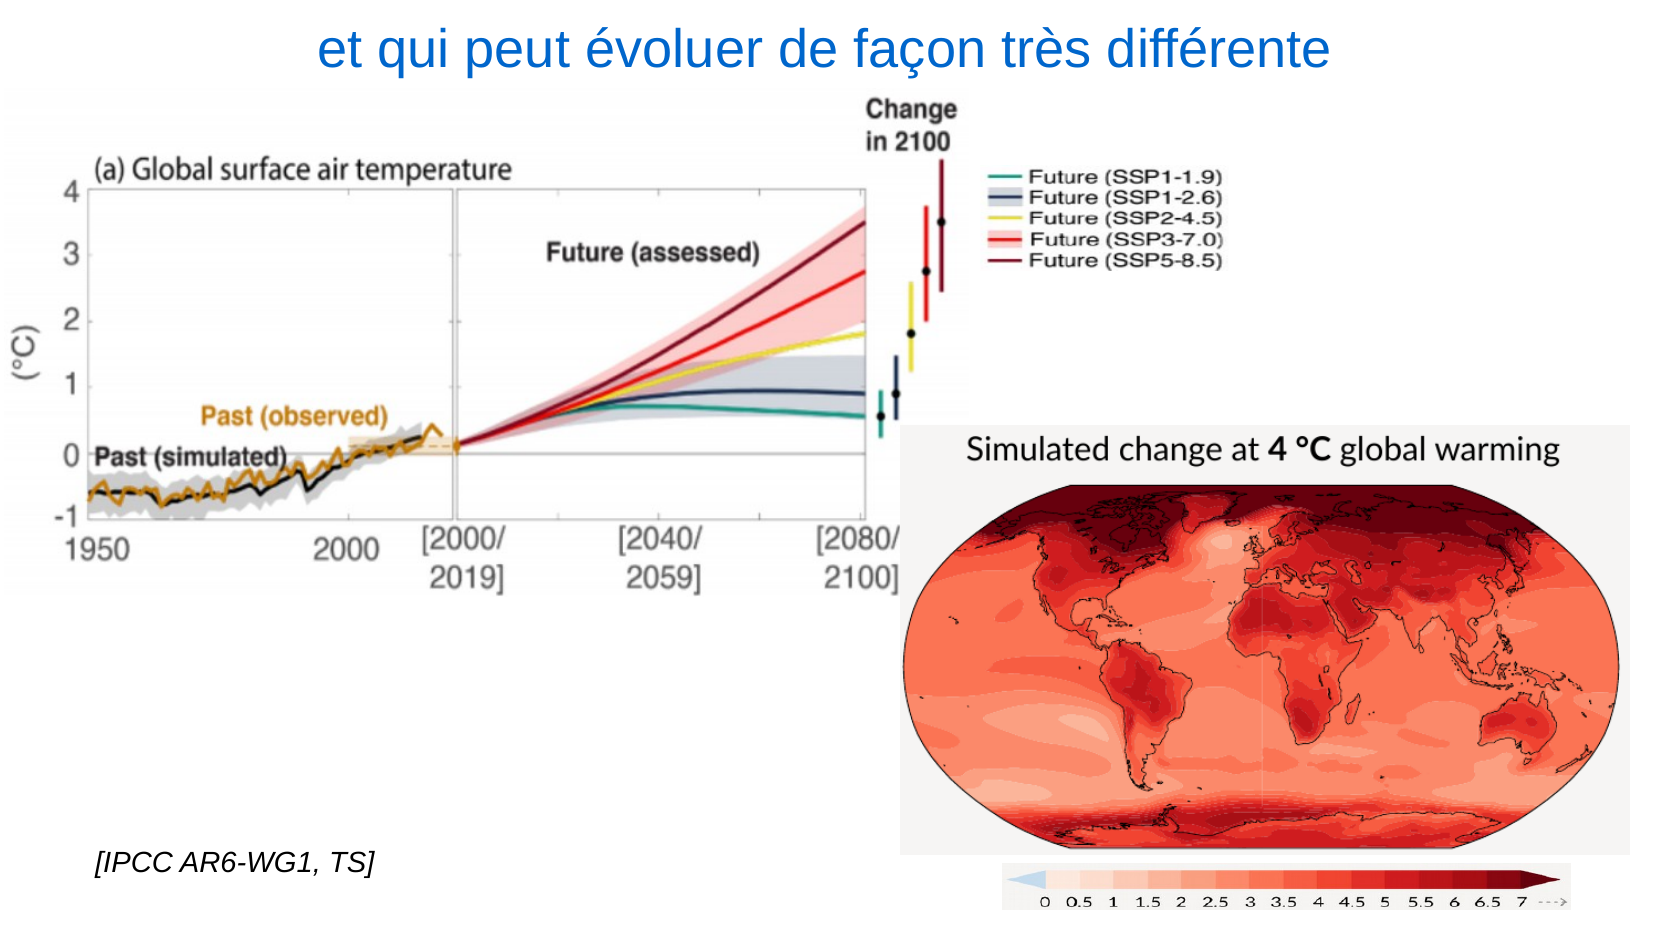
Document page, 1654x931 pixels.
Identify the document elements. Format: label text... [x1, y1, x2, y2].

text_box [IPCC AR6-WG1, TS] [35, 838, 390, 887]
text_box et qui peut évoluer de façon très différente [81, 5, 1570, 86]
picture [4, 88, 1630, 855]
picture [1002, 863, 1571, 910]
picture [980, 165, 1229, 271]
